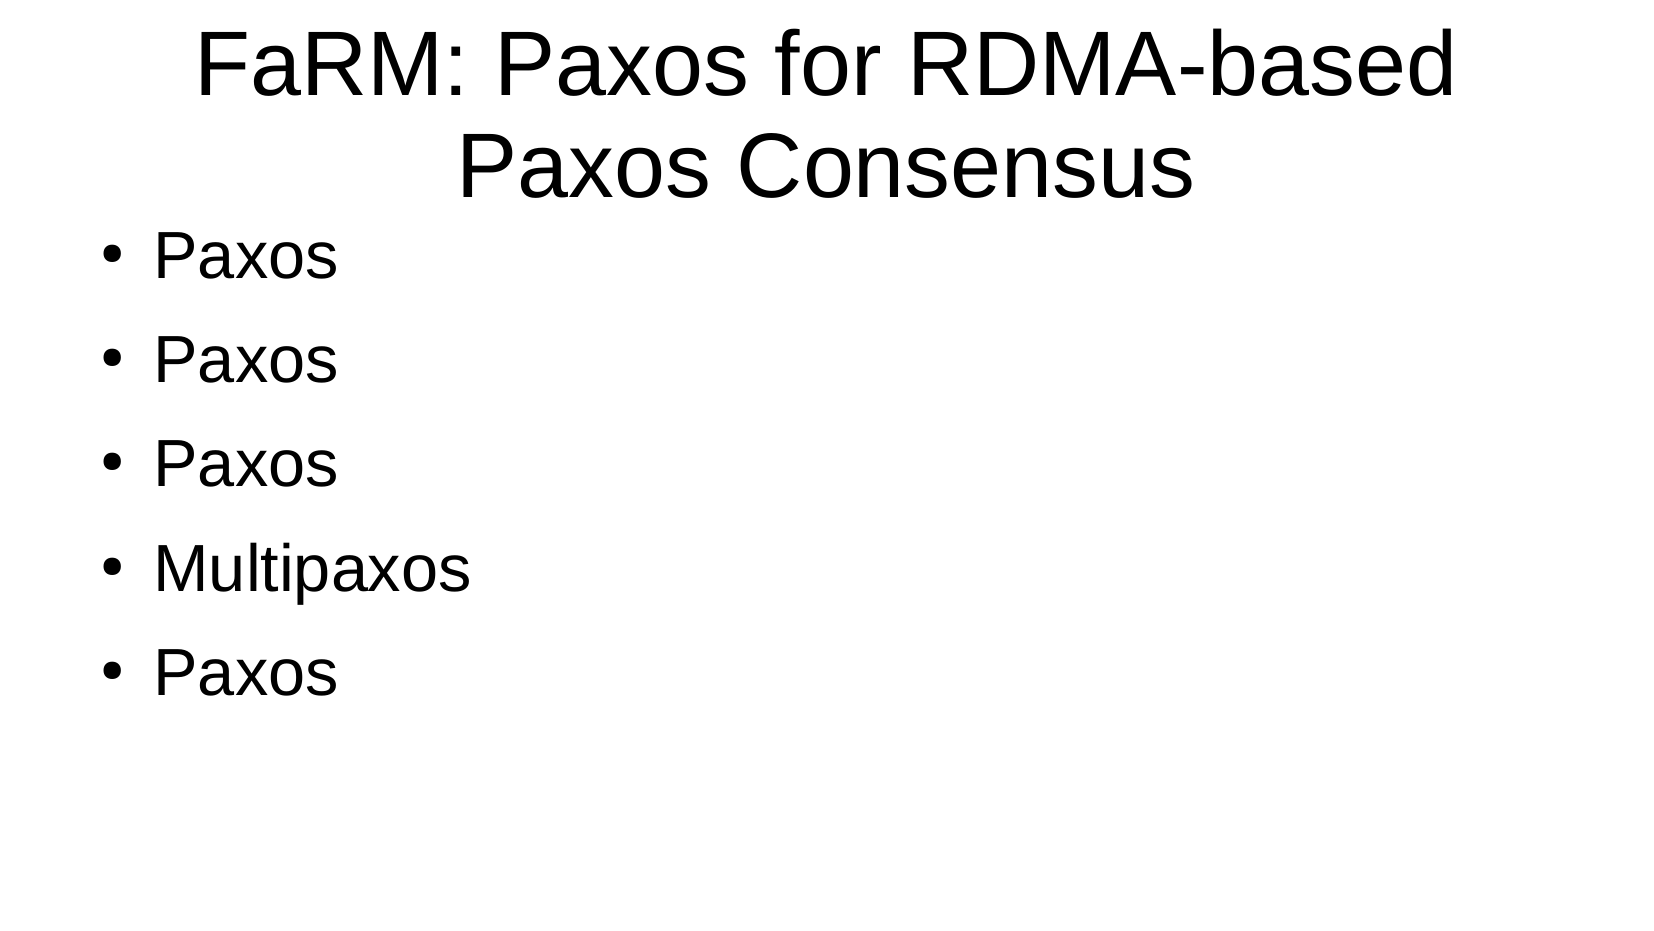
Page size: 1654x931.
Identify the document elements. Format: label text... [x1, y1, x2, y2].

title FaRM: Paxos for RDMA-based Paxos Consensus [82, 12, 1571, 217]
list Paxos Paxos Paxos Multipaxos Paxos [82, 217, 1571, 758]
